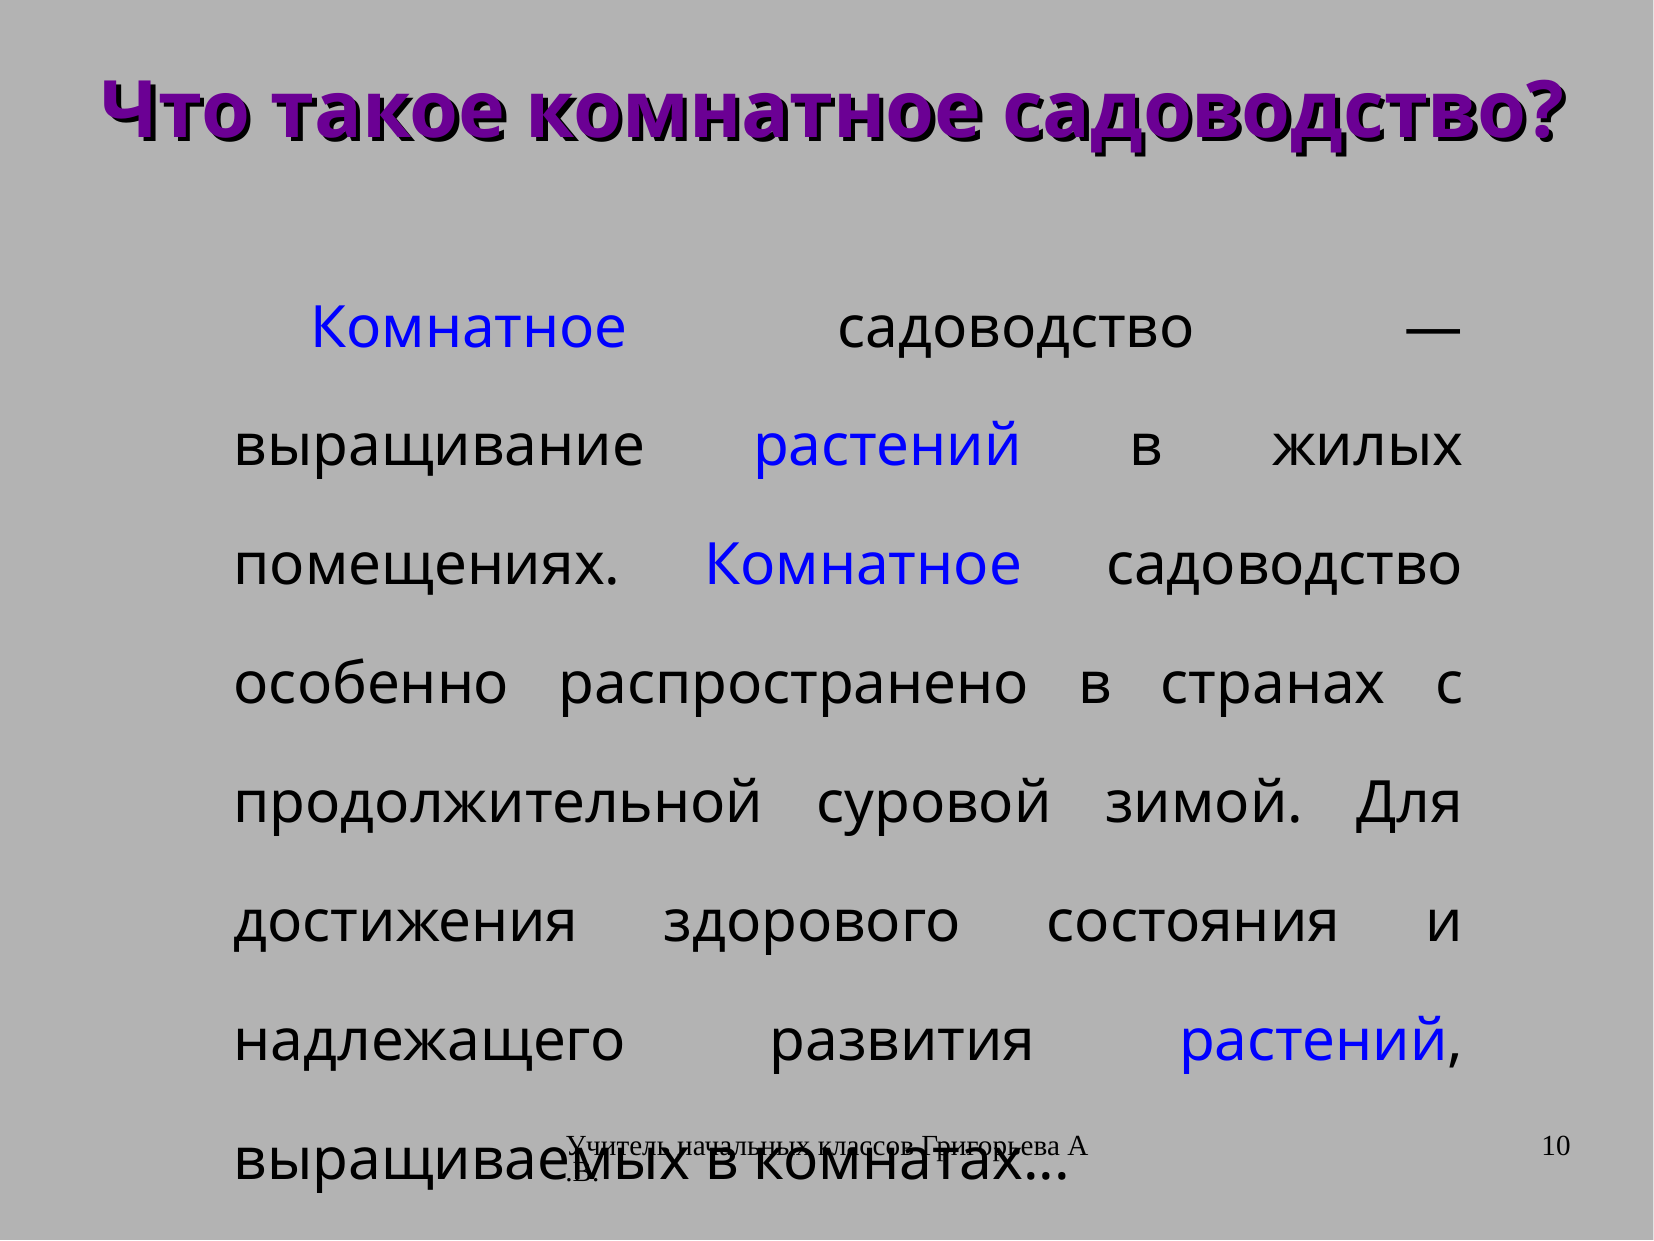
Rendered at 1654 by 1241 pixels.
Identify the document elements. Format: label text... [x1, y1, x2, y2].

list Комнатное садоводство — выращивание растений в жилых помещениях. Комнатное садоводство особенно распространено в странах с продолжительной суровой зимой. Для достижения здорового состояния и надлежащего развития растений, выращиваемых в комнатах... [162, 245, 1464, 1063]
title Что такое комнатное садоводство? [88, 59, 1577, 155]
